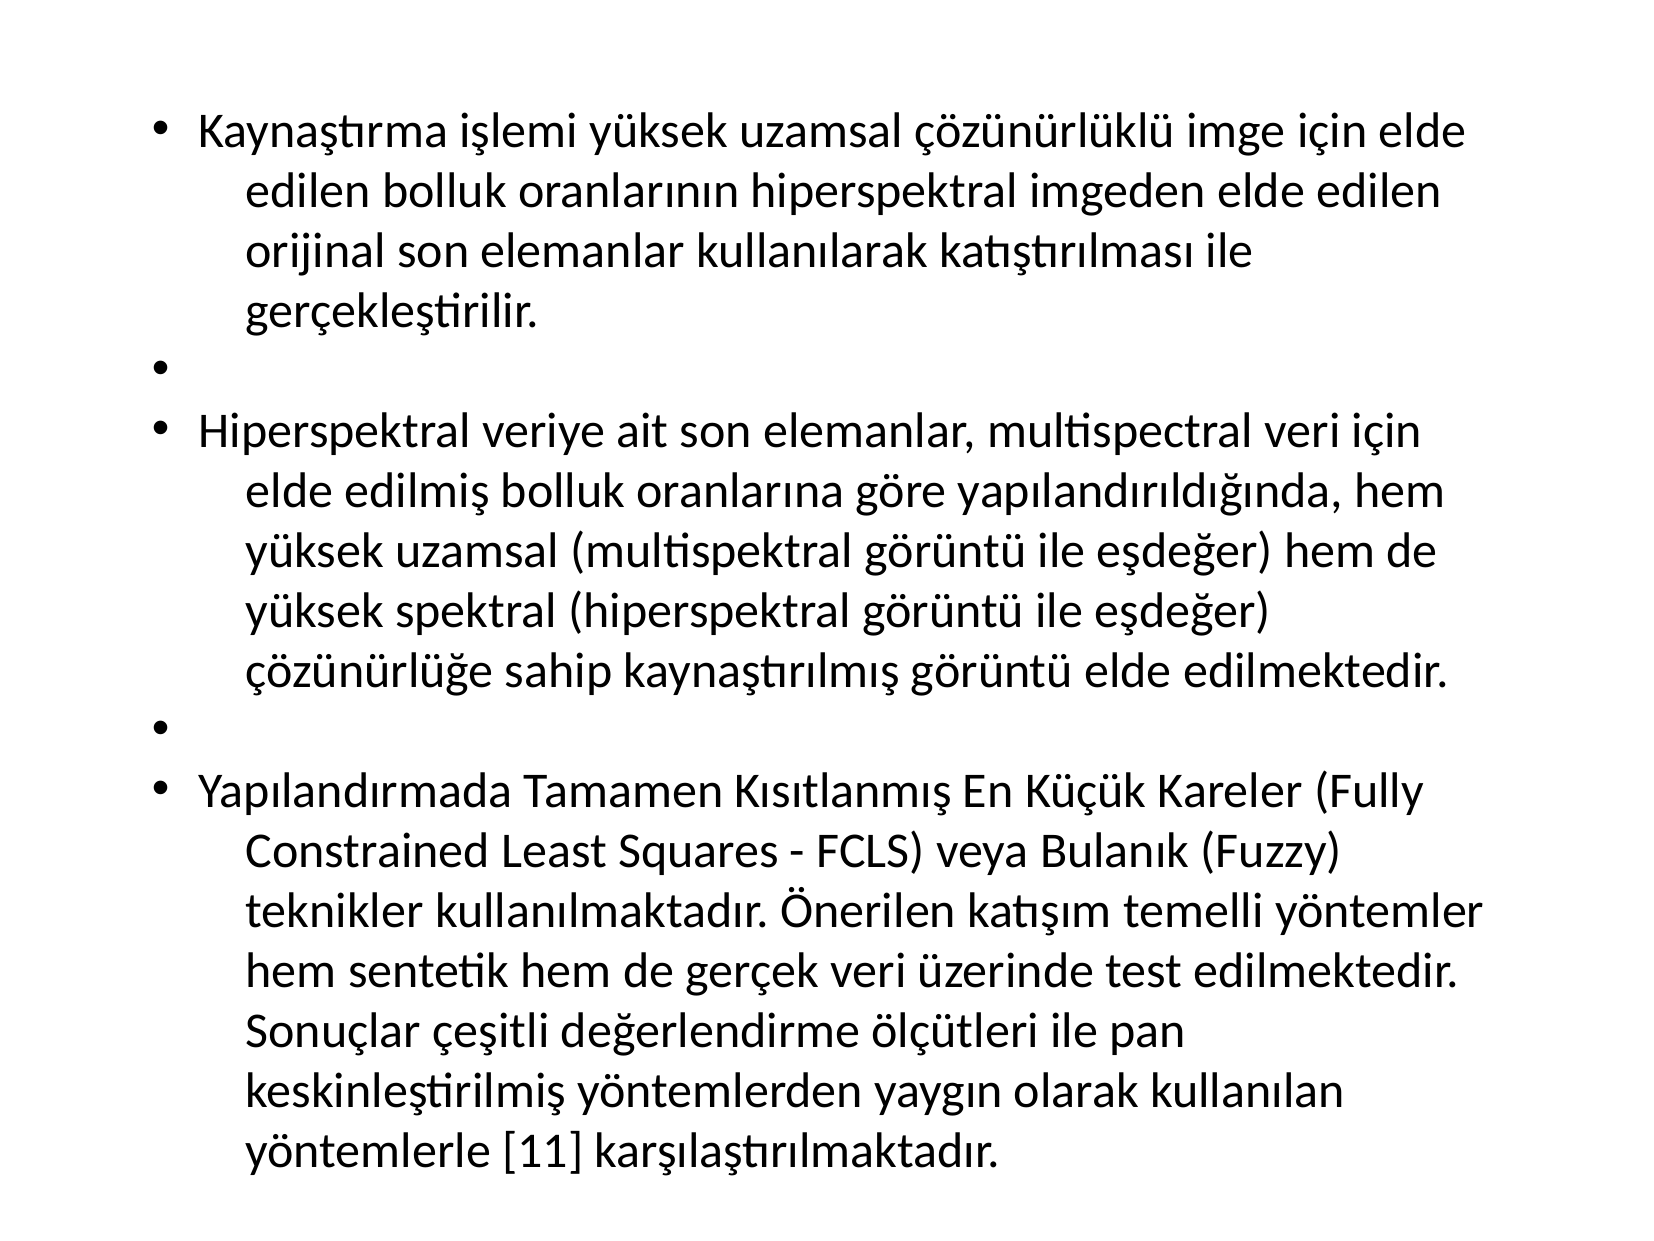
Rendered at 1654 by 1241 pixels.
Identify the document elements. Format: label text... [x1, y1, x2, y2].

text_box Kaynaştırma işlemi yüksek uzamsal çözünürlüklü imge için elde edilen bolluk oranlarının hiperspektral imgeden elde edilen orijinal son elemanlar kullanılarak katıştırılması ile gerçekleştirilir. Hiperspektral veriye ait son elemanlar, multispectral veri için elde edilmiş bolluk oranlarına göre yapılandırıldığında, hem yüksek uzamsal (multispektral görüntü ile eşdeğer) hem de yüksek spektral (hiperspektral görüntü ile eşdeğer) çözünürlüğe sahip kaynaştırılmış görüntü elde edilmektedir. Yapılandırmada Tamamen Kısıtlanmış En Küçük Kareler (Fully Constrained Least Squares - FCLS) veya Bulanık (Fuzzy) teknikler kullanılmaktadır. Önerilen katışım temelli yöntemler hem sentetik hem de gerçek veri üzerinde test edilmektedir. Sonuçlar çeşitli değerlendirme ölçütleri ile pan keskinleştirilmiş yöntemlerden yaygın olarak kullanılan yöntemlerle [11] karşılaştırılmaktadır. [137, 90, 1513, 1185]
